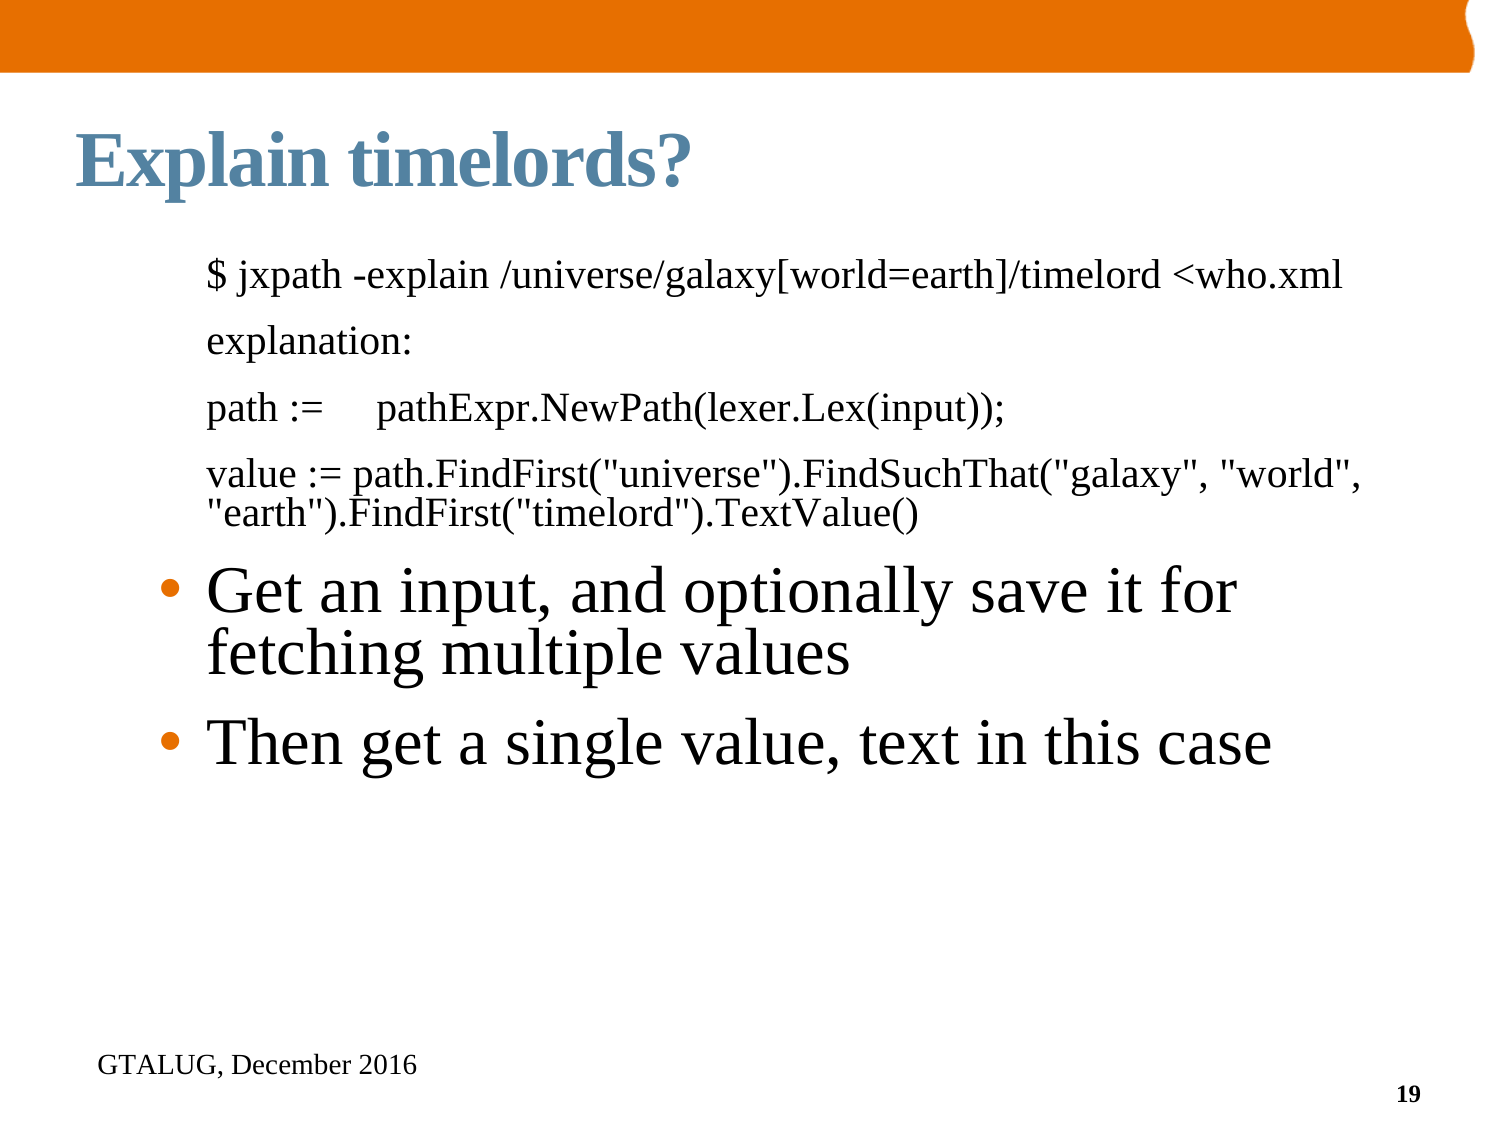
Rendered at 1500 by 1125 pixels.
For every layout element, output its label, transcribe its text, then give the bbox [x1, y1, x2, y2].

title Explain timelords? [75, 122, 1438, 228]
list $ jxpath -explain /universe/galaxy[world=earth]/timelord <who.xml explanation: path := pathExpr.NewPath(lexer.Lex(input)); value := path.FindFirst("universe").FindSuchThat("galaxy", "world", "earth").FindFirst("timelord").TextValue() Get an input, and optionally save it for fetching multiple values Then get a single value, text in this case [64, 257, 1402, 1017]
picture [0, 0, 1500, 75]
